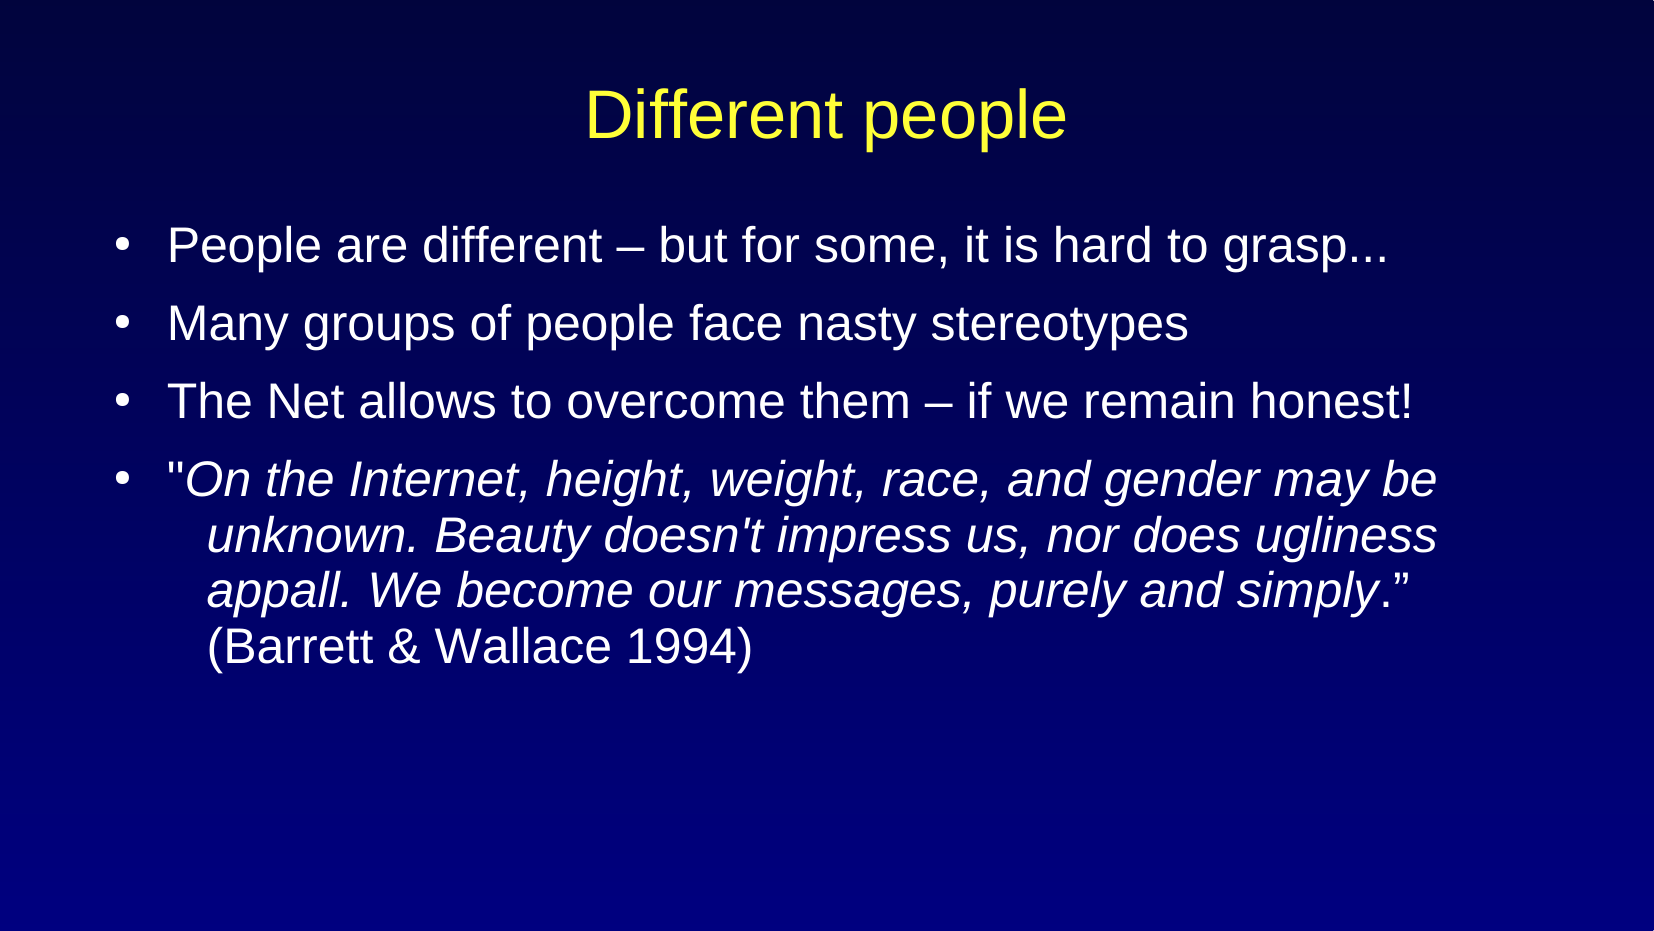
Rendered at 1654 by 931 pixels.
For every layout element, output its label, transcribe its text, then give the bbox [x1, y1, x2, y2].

list People are different – but for some, it is hard to grasp... Many groups of people face nasty stereotypes The Net allows to overcome them – if we remain honest! "On the Internet, height, weight, race, and gender may be unknown. Beauty doesn't impress us, nor does ugliness appall. We become our messages, purely and simply.” (Barrett & Wallace 1994) [82, 217, 1571, 758]
title Different people [82, 37, 1571, 193]
